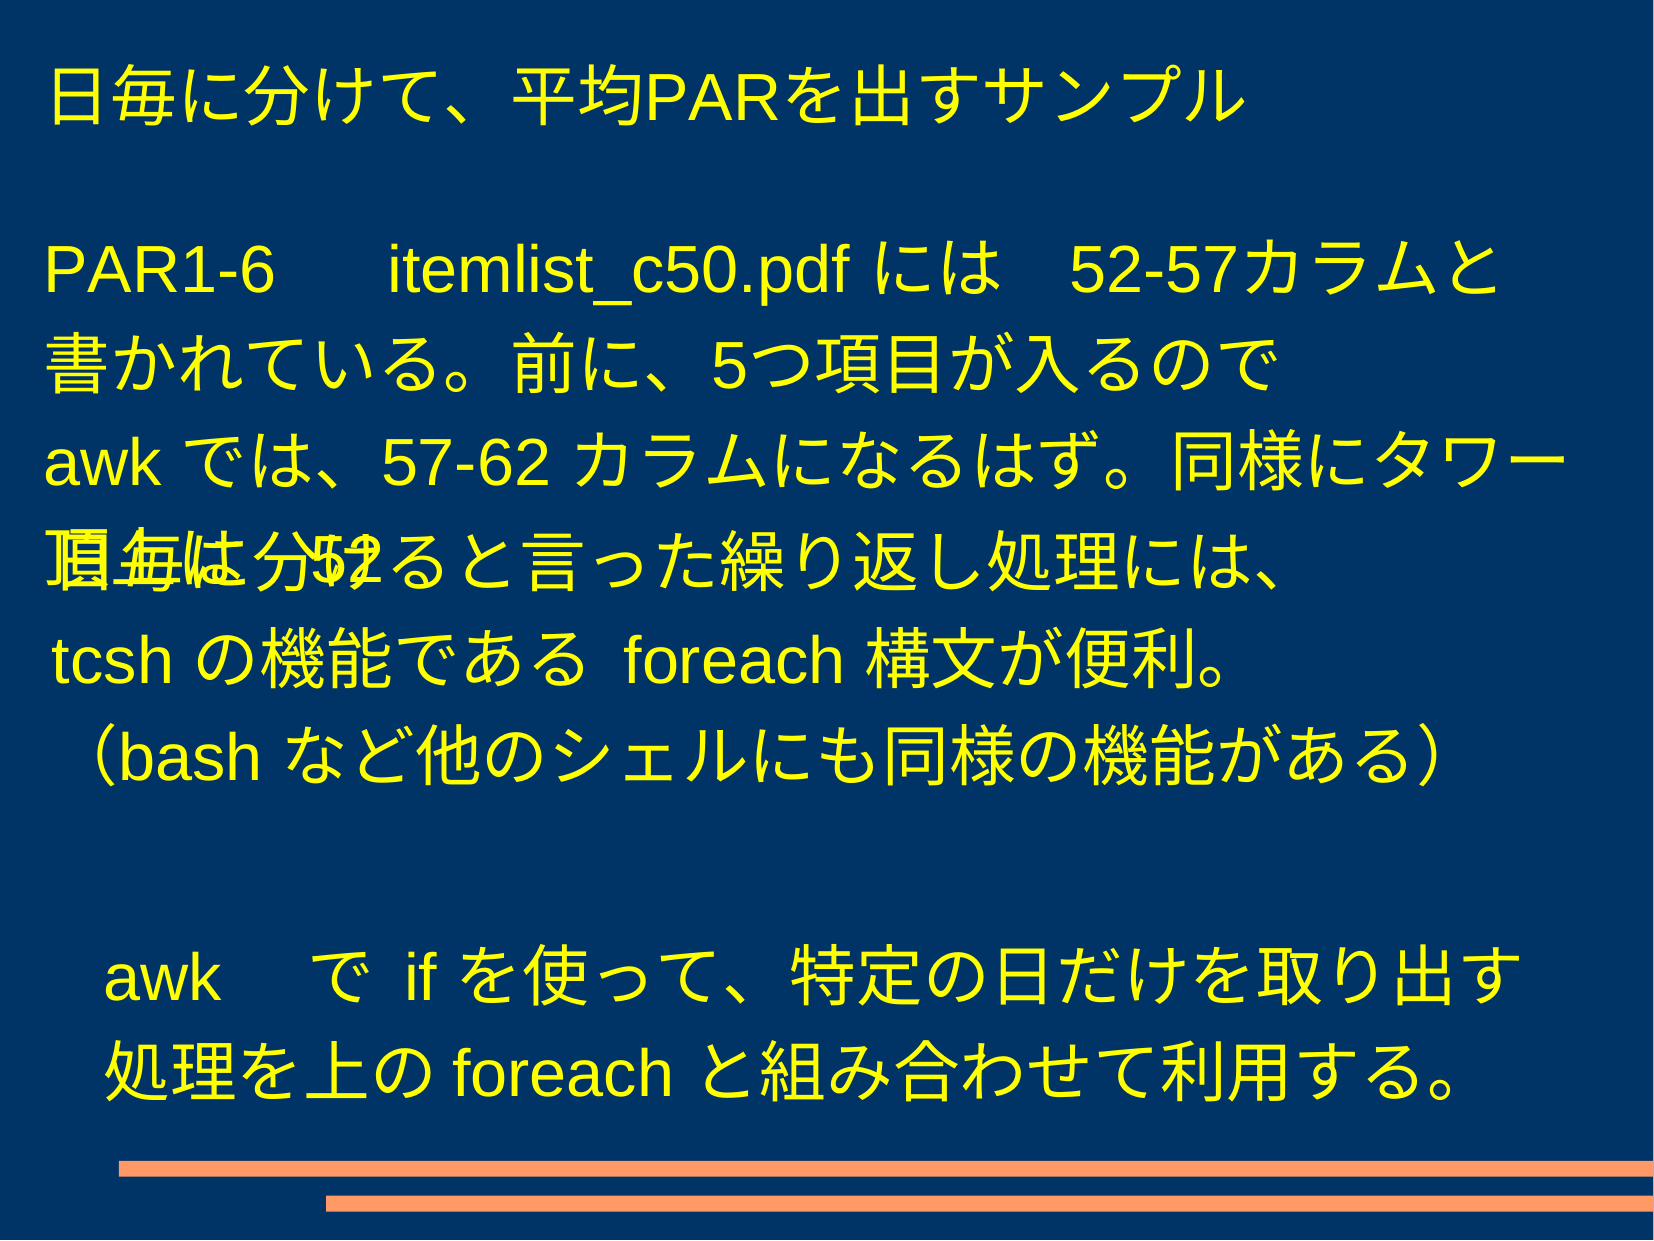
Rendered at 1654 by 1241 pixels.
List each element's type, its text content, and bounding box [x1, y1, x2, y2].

text_box awk で if を使って、特定の日だけを取り出す 処理を上の foreach と組み合わせて利用する。 [88, 915, 1448, 1080]
text_box 日毎に分けると言った繰り返し処理には、 tcsh の機能である foreach 構文が便利。 （bash など他のシェルにも同様の機能がある） [37, 501, 1363, 734]
text_box 日毎に分けて、平均PARを出すサンプル PAR1-6 itemlist_c50.pdf には 52-57カラムと 書かれている。前に、5つ項目が入るので awk では、57-62 カラムになるはず。同様にタワー 頂上は 52 [28, 35, 1462, 500]
